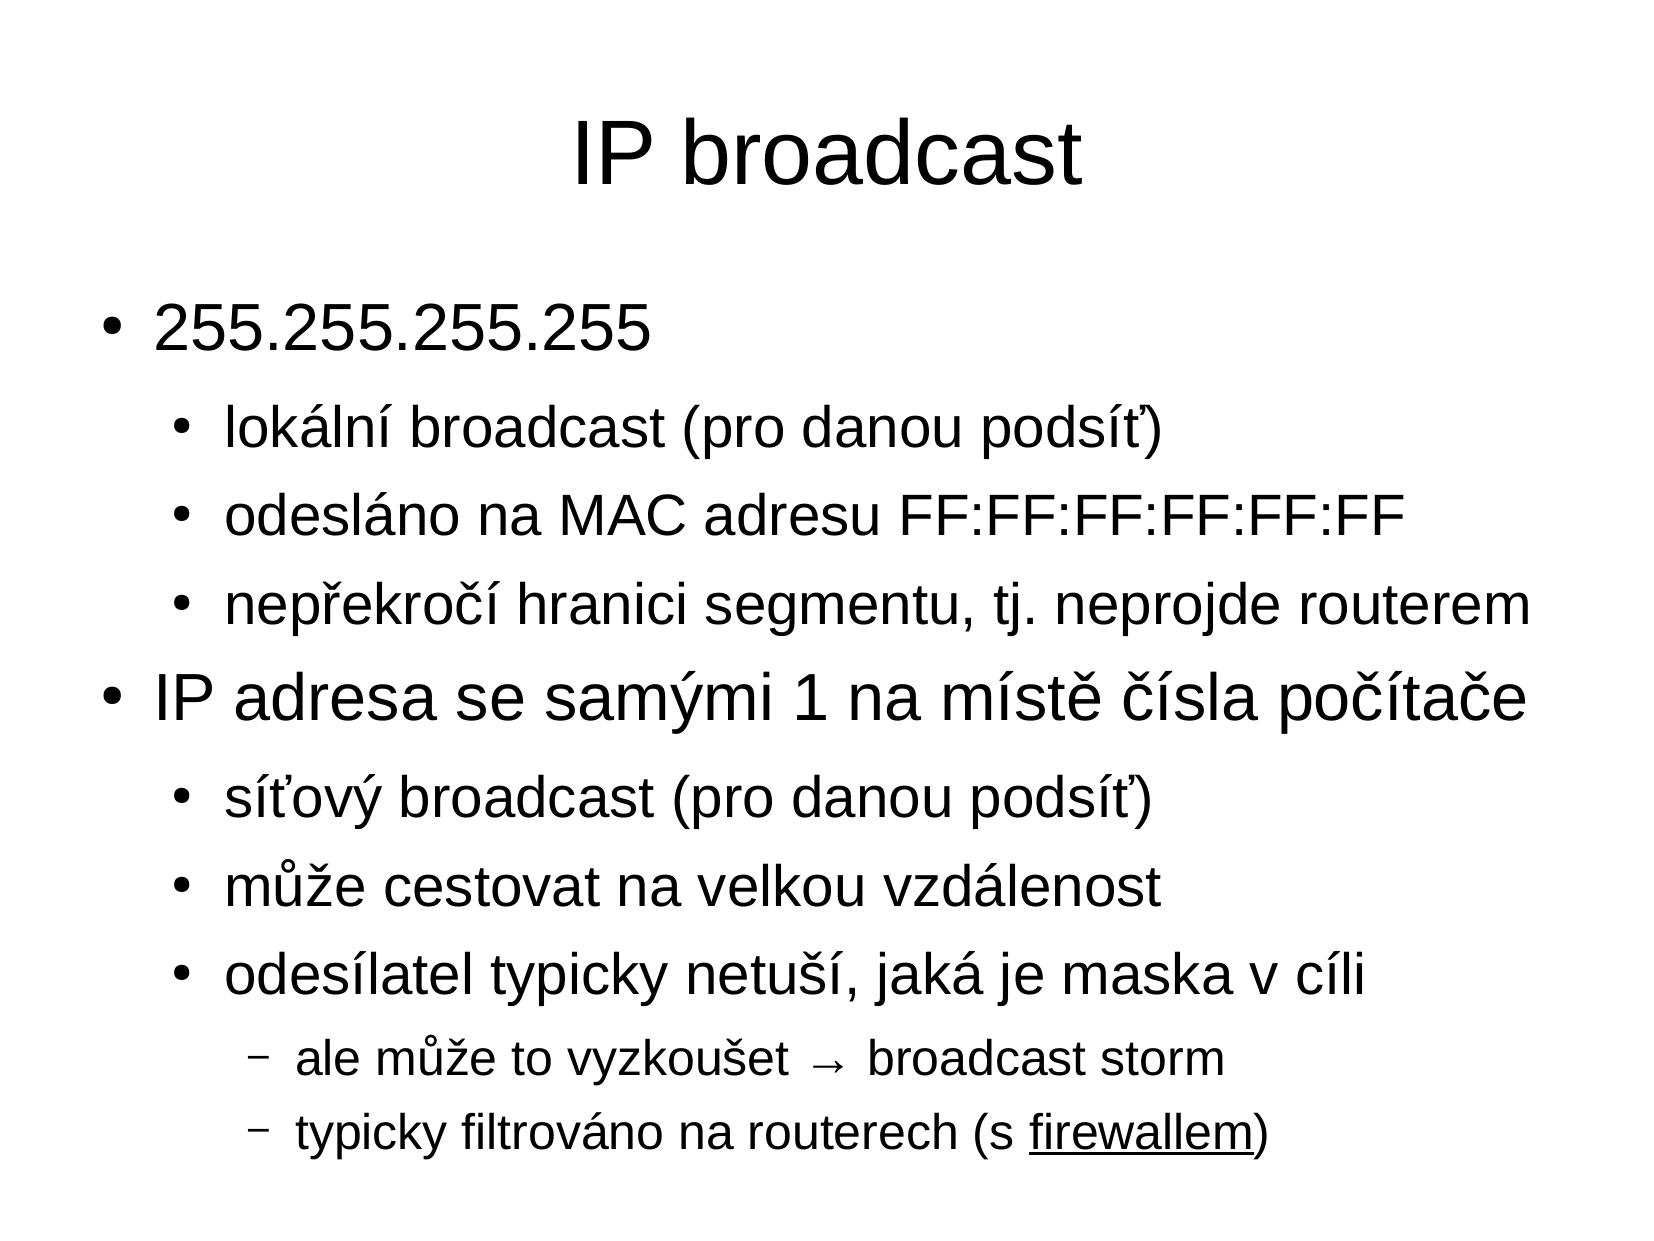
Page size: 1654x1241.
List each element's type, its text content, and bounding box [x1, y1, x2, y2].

title IP broadcast [82, 56, 1571, 250]
list 255.255.255.255 lokální broadcast (pro danou podsíť) odesláno na MAC adresu FF:FF:FF:FF:FF:FF nepřekročí hranici segmentu, tj. neprojde routerem IP adresa se samými 1 na místě čísla počítače síťový broadcast (pro danou podsíť) může cestovat na velkou vzdálenost odesílatel typicky netuší, jaká je maska v cíli ale může to vyzkoušet → broadcast storm typicky filtrováno na routerech (s firewallem) [82, 290, 1571, 1160]
